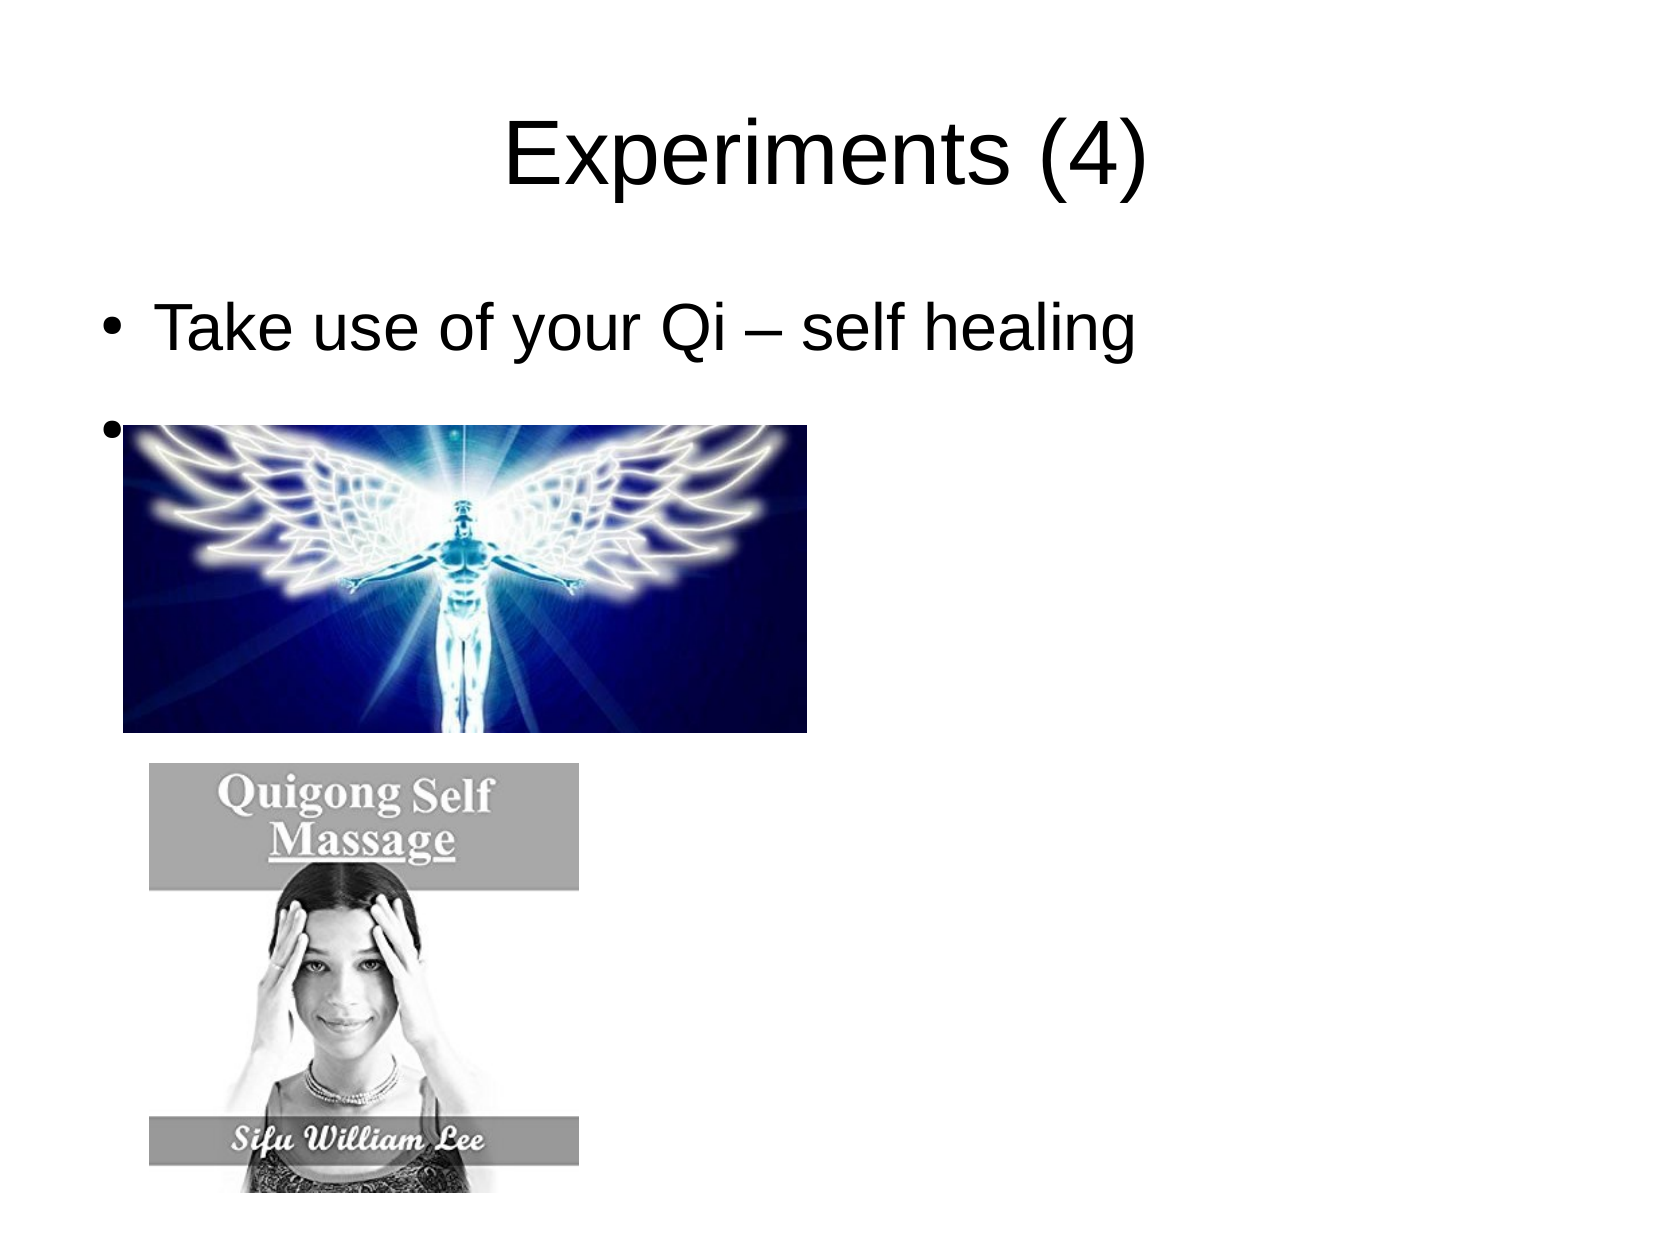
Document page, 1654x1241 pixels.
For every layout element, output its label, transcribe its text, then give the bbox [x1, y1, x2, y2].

picture [123, 425, 807, 733]
list Take use of your Qi – self healing [82, 290, 1571, 1010]
title Experiments (4) [82, 49, 1571, 257]
picture [149, 763, 579, 1193]
